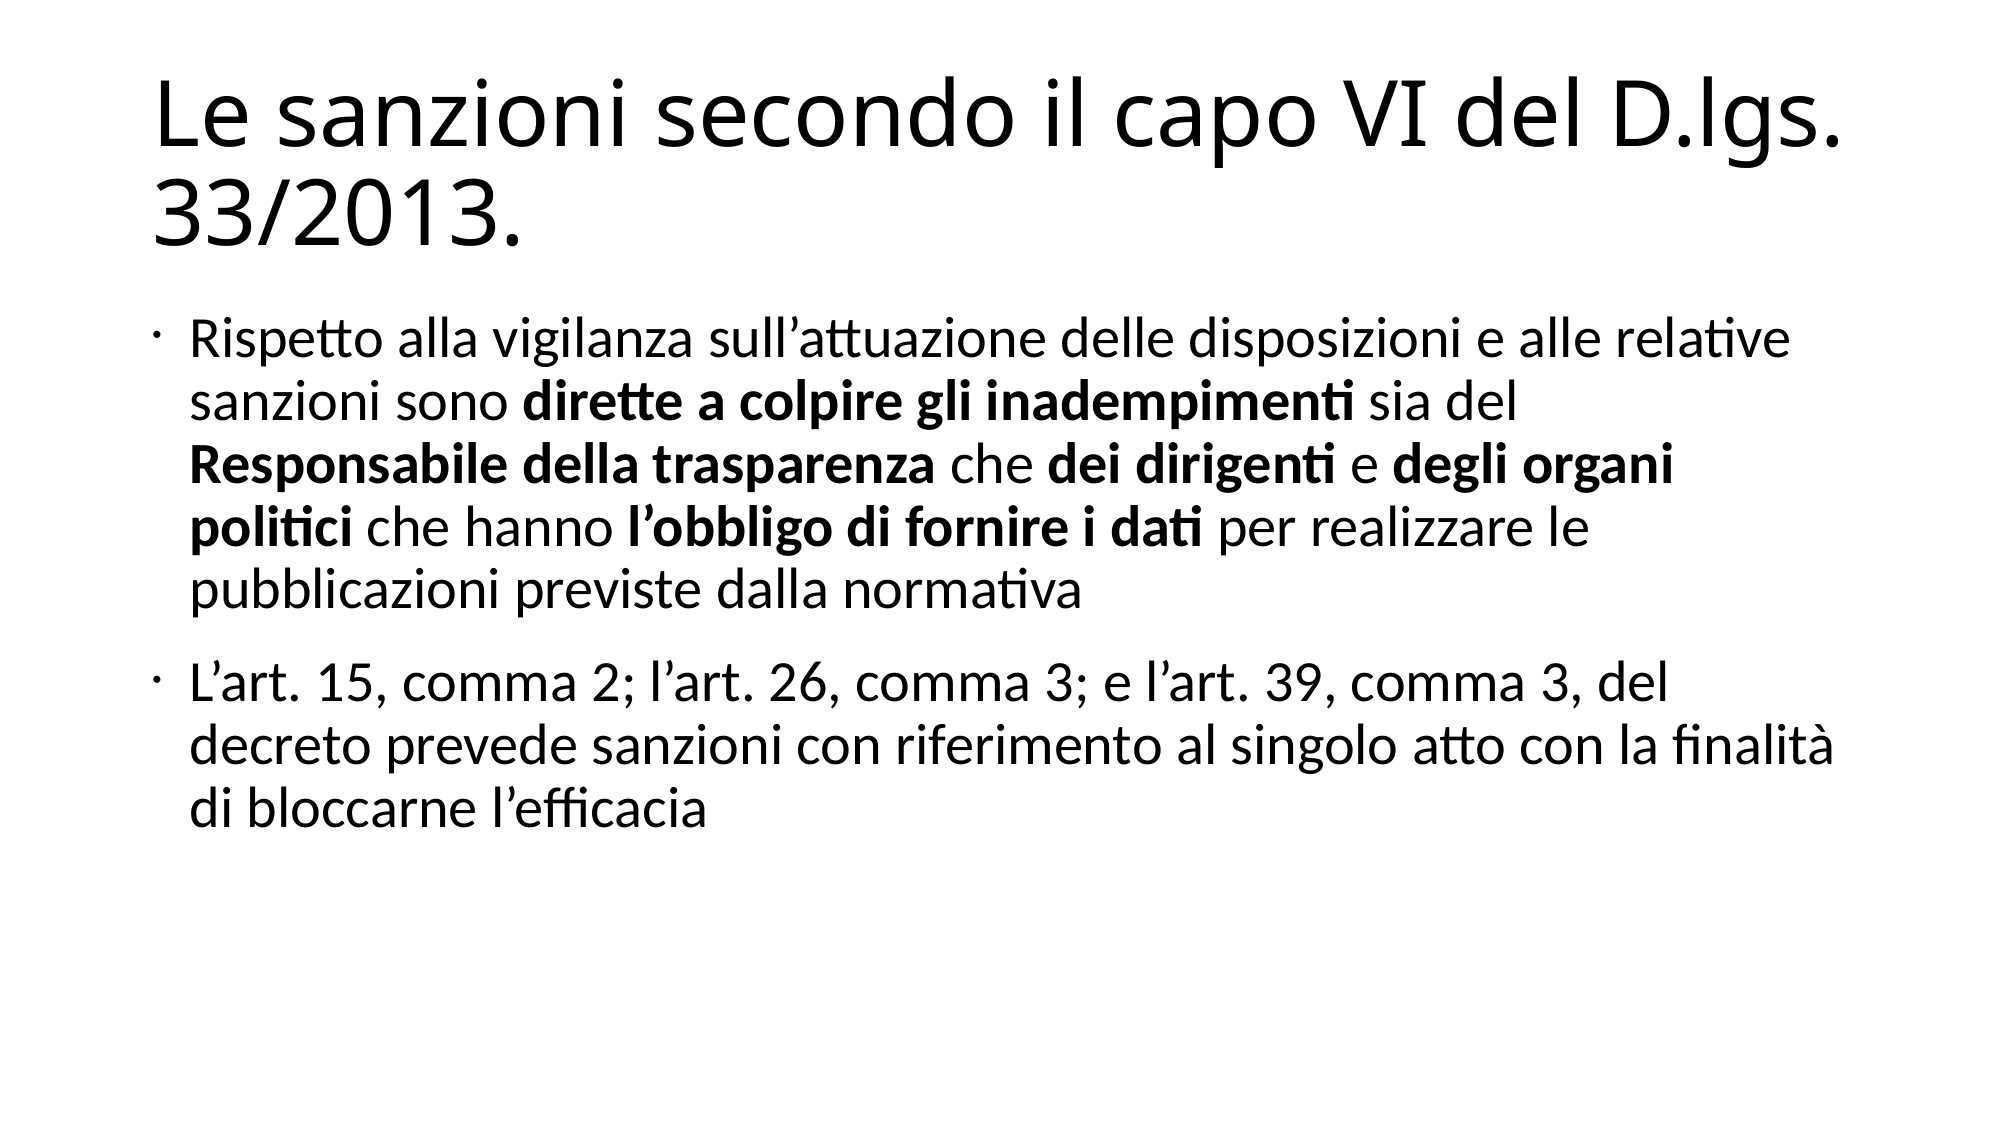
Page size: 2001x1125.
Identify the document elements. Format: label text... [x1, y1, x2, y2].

title Le sanzioni secondo il capo VI del D.lgs. 33/2013. [137, 59, 1863, 278]
list Rispetto alla vigilanza sull’attuazione delle disposizioni e alle relative sanzioni sono dirette a colpire gli inadempimenti sia del Responsabile della trasparenza che dei dirigenti e degli organi politici che hanno l’obbligo di fornire i dati per realizzare le pubblicazioni previste dalla normativa L’art. 15, comma 2; l’art. 26, comma 3; e l’art. 39, comma 3, del decreto prevede sanzioni con riferimento al singolo atto con la finalità di bloccarne l’efficacia [137, 299, 1863, 1014]
